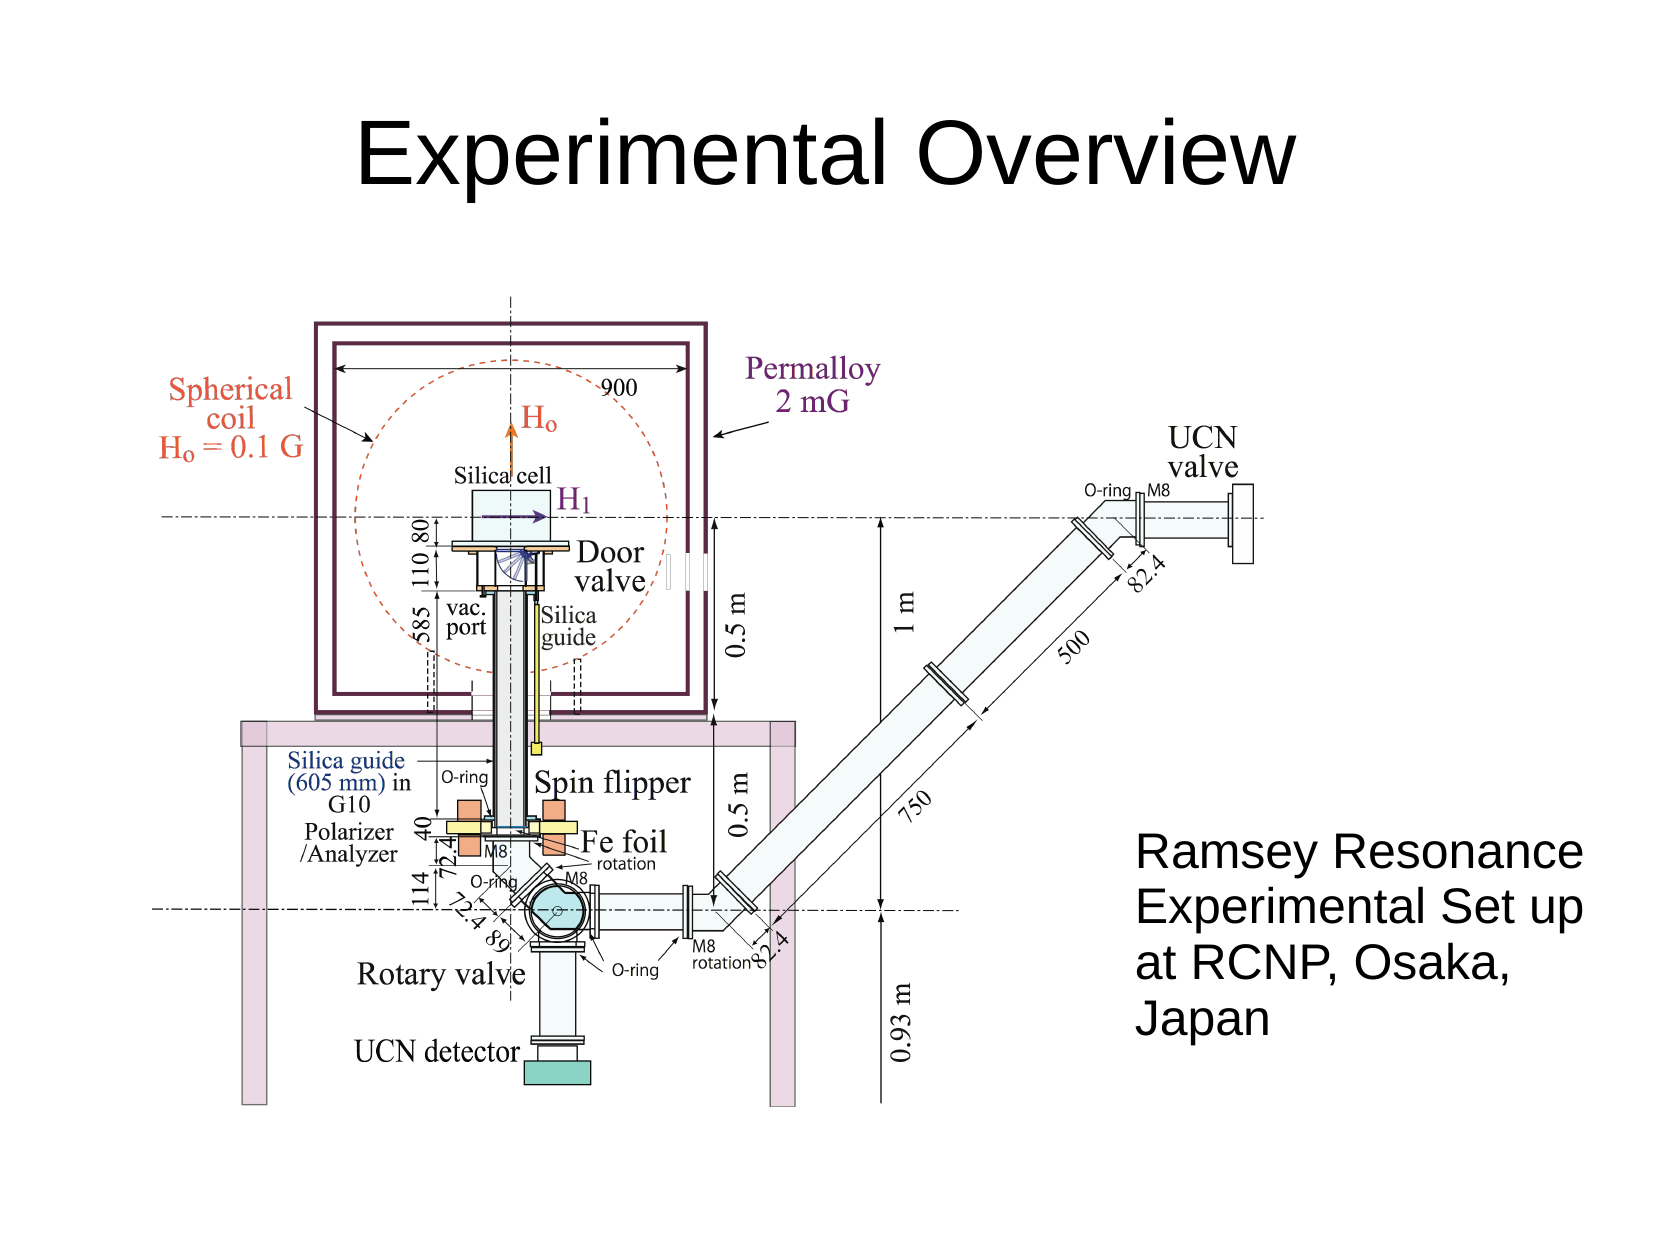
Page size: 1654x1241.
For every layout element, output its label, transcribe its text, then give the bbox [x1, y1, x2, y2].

title Experimental Overview [82, 49, 1571, 257]
picture [132, 287, 1291, 1107]
text_box Ramsey Resonance Experimental Set up at RCNP, Osaka, Japan [1120, 815, 1619, 1054]
